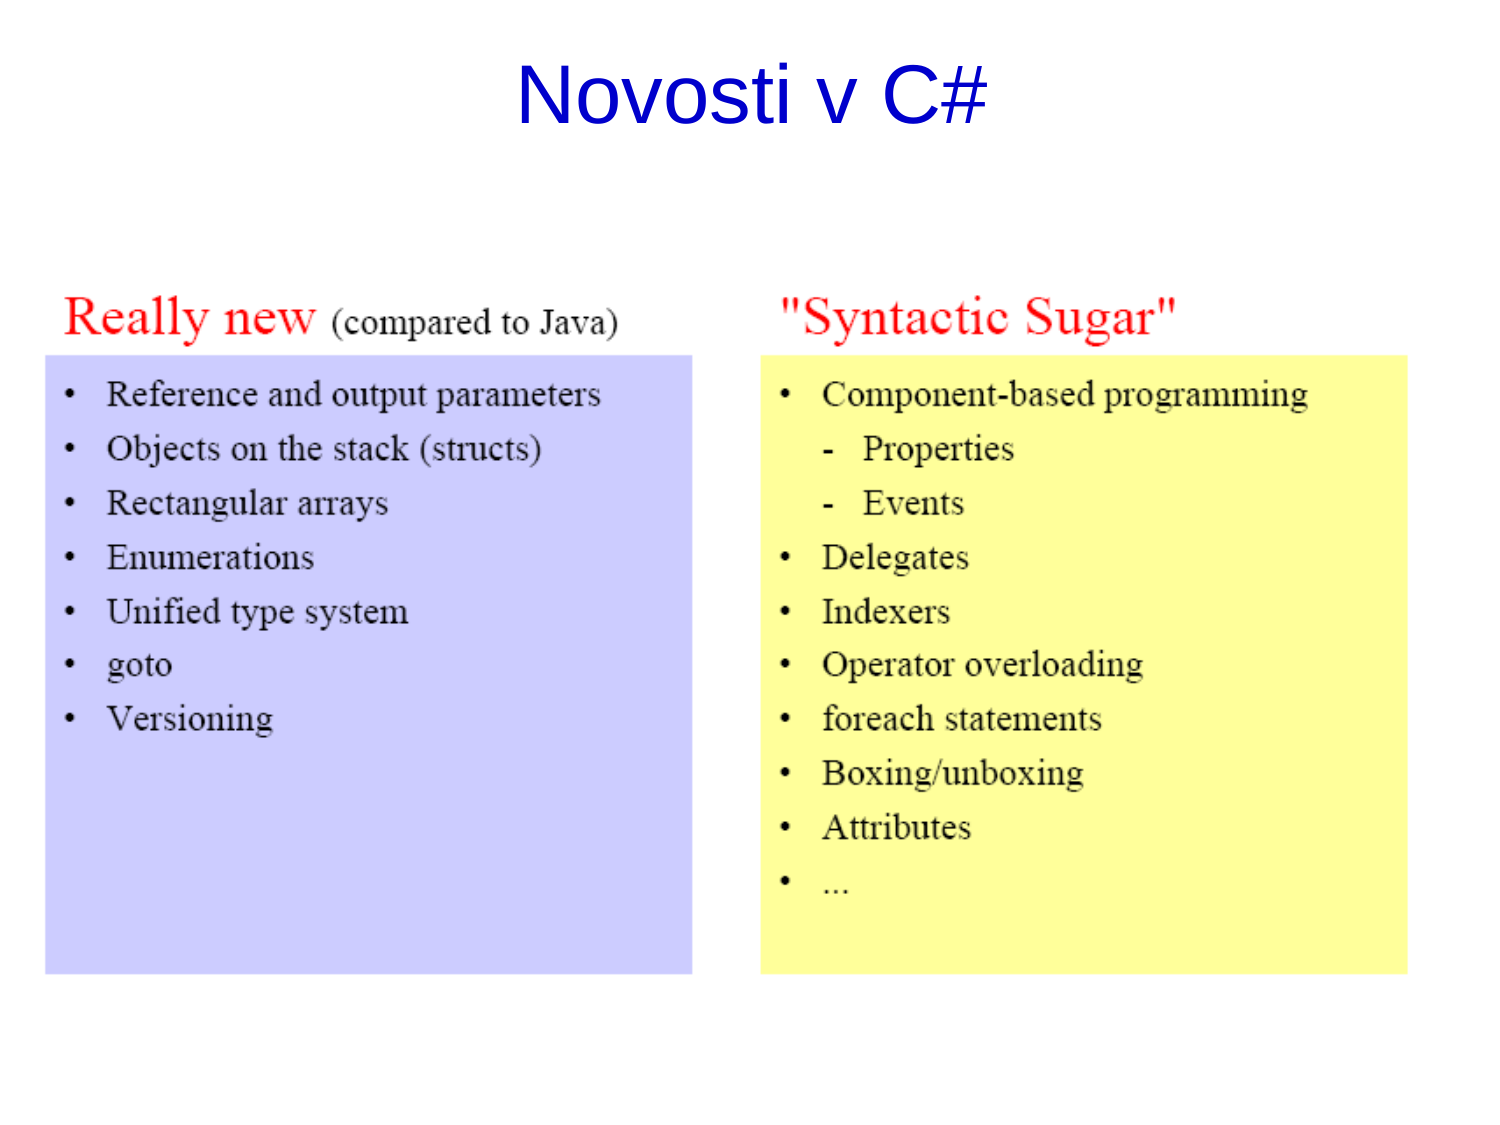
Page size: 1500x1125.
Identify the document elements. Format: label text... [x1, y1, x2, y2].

title Novosti v C# [76, 30, 1427, 149]
text_box [0, 217, 1500, 1051]
